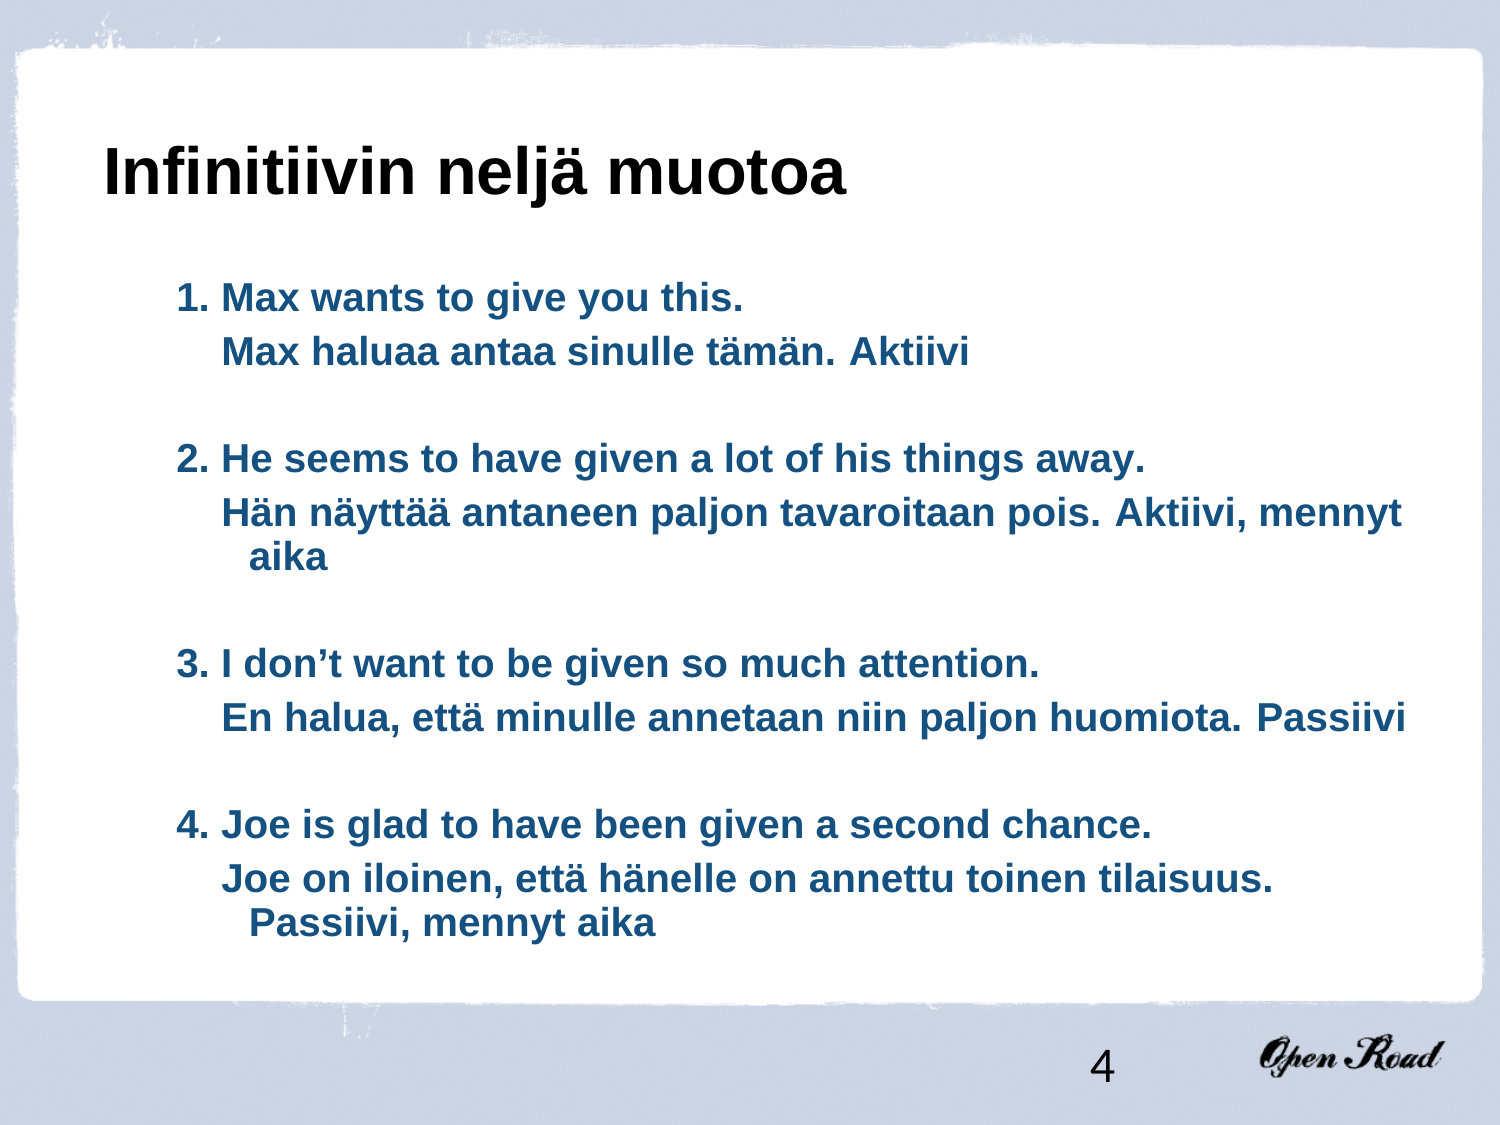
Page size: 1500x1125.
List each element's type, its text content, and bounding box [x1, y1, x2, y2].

title Infinitiivin neljä muotoa [88, 90, 1364, 247]
list 1. Max wants to give you this. Max haluaa antaa sinulle tämän. Aktiivi 2. He seems to have given a lot of his things away. Hän näyttää antaneen paljon tavaroitaan pois. Aktiivi, mennyt aika 3. I don’t want to be given so much attention. En halua, että minulle annetaan niin paljon huomiota. Passiivi 4. Joe is glad to have been given a second chance. Joe on iloinen, että hänelle on annettu toinen tilaisuus. Passiivi, mennyt aika [88, 269, 1459, 961]
